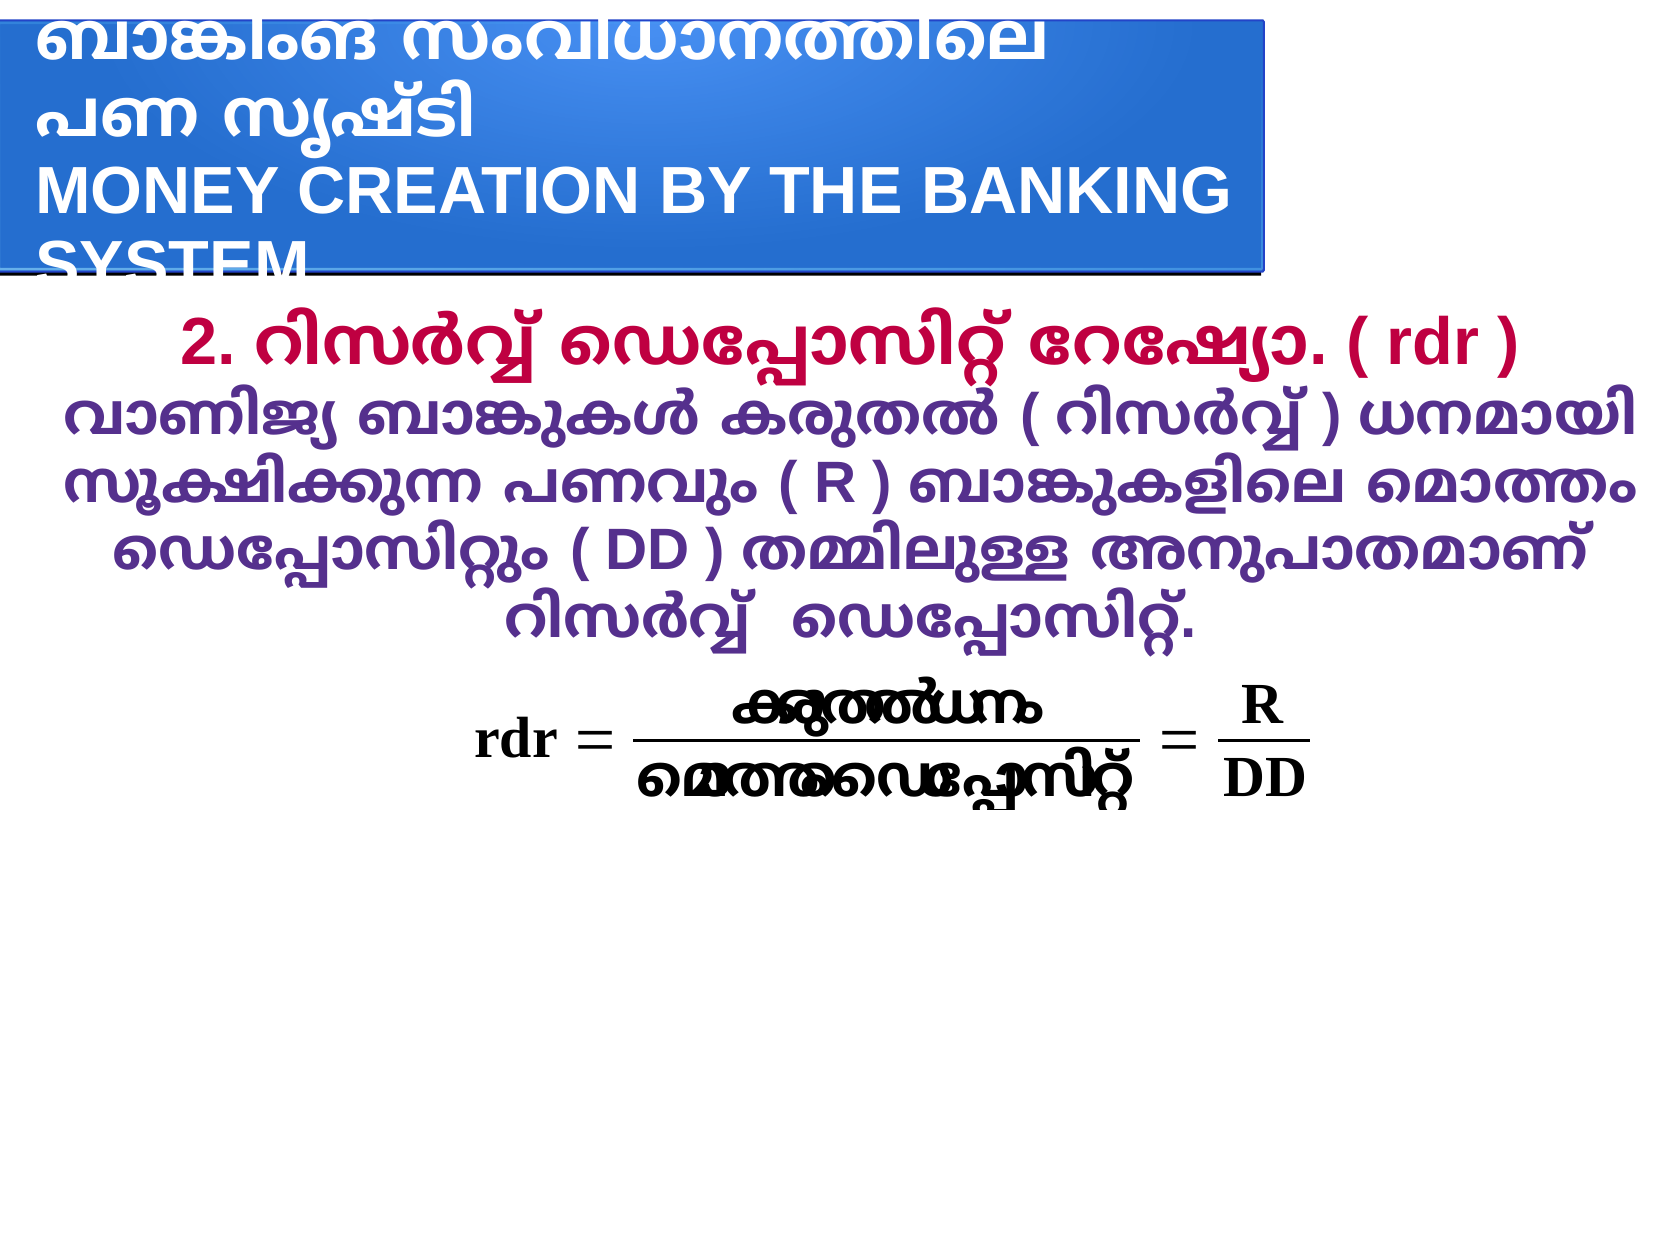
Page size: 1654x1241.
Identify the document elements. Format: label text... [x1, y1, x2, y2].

chart [466, 671, 1319, 810]
title ബാങ്കിംങ് സംവിധാനത്തിലെ പണ സൃഷ്ടി MONEY CREATION BY THE BANKING SYSTEM [35, 35, 1235, 264]
text_box 2. റിസർവ്വ് ഡെപ്പോസിറ്റ് റേഷ്യോ. ( rdr ) വാണിജ്യ ബാങ്കുകൾ കരുതൽ ( റിസർവ്വ് ) ധനമായി സൂക്ഷിക്കുന്ന പണവും ( R ) ബാങ്കുകളിലെ മൊത്തം ഡെപ്പോസിറ്റും ( DD ) തമ്മിലുള്ള അനുപാതമാണ് റിസർവ്വ് ഡെപ്പോസിറ്റ്. [35, 295, 1654, 657]
